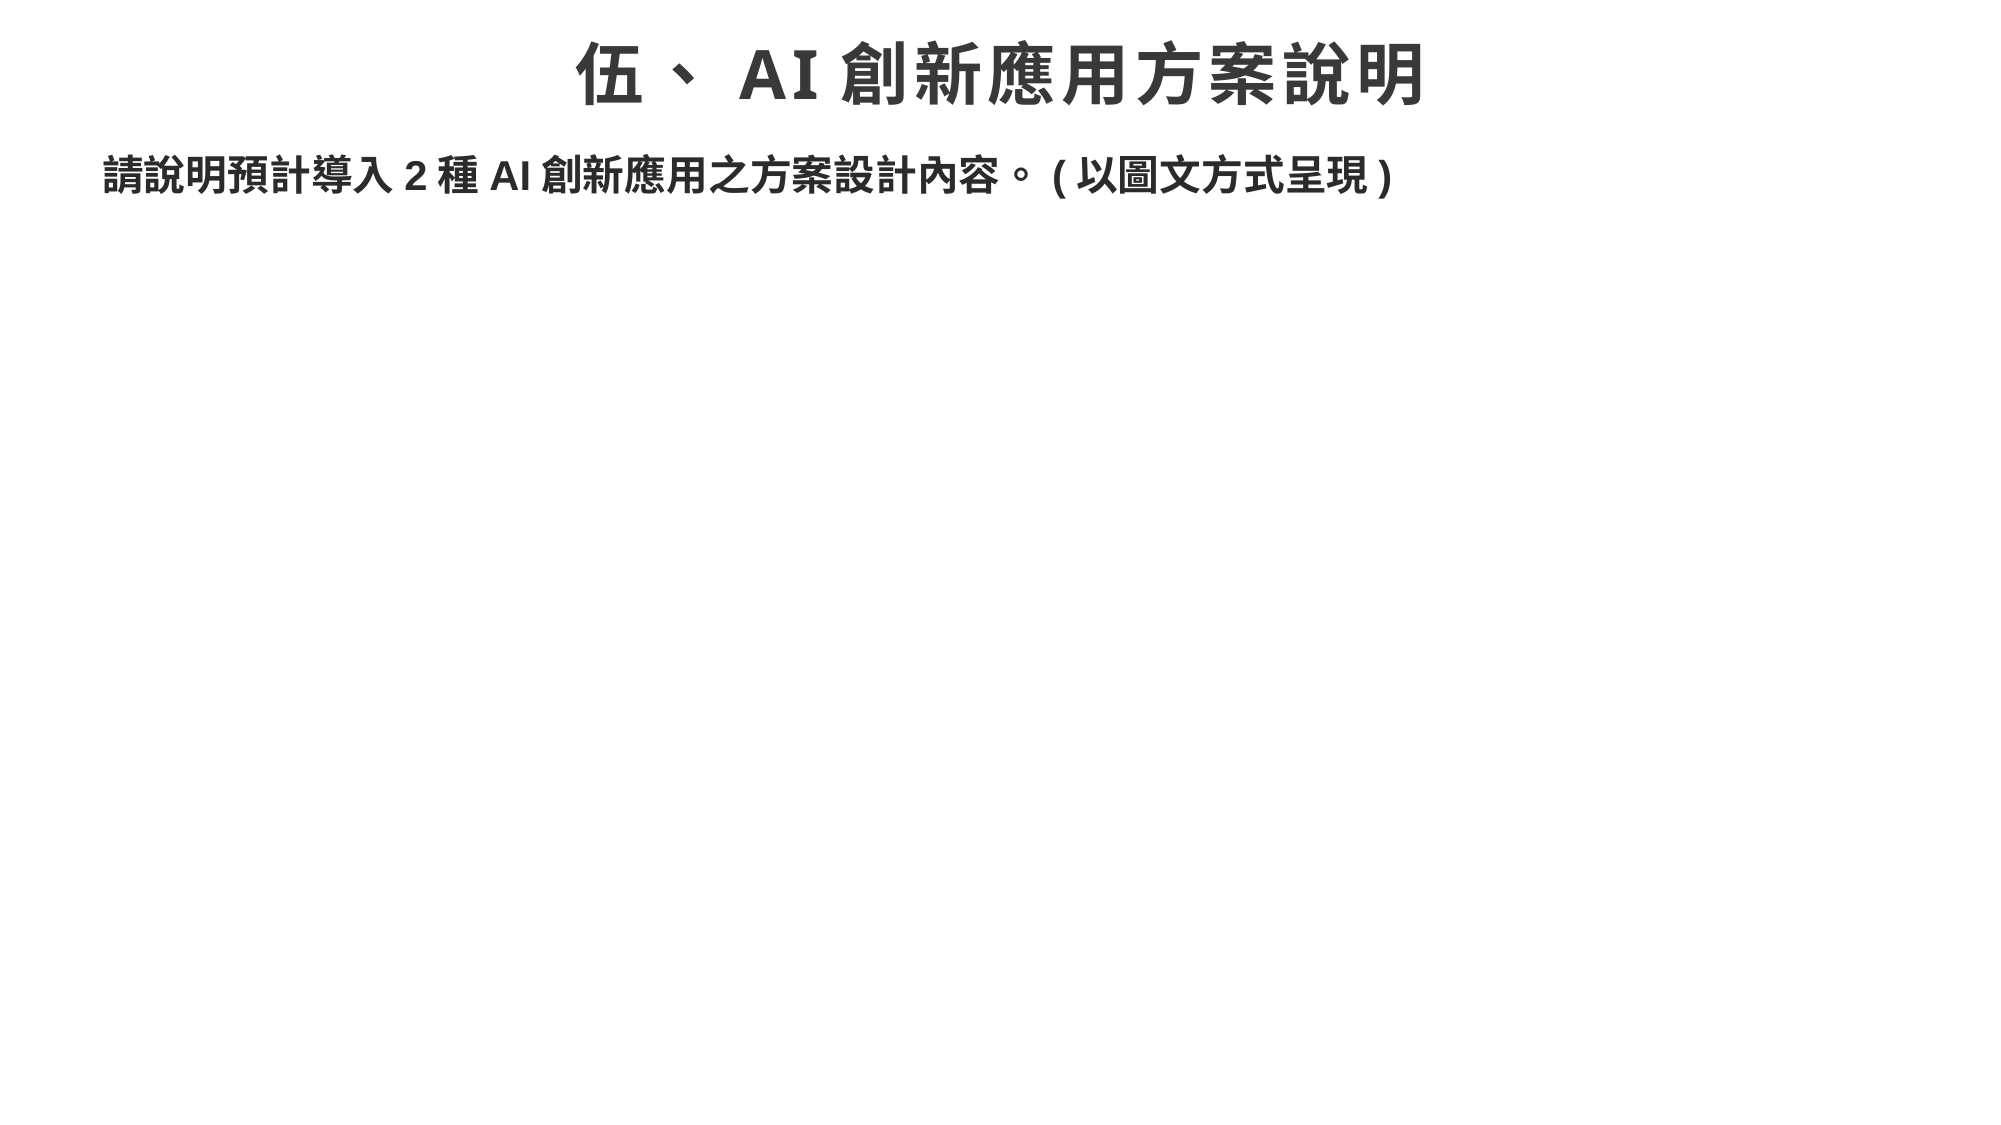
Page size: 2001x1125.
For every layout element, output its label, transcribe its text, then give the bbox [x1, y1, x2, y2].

title 伍、AI創新應用方案說明 [127, 9, 1873, 135]
text_box 請說明預計導入2種AI創新應用之方案設計內容。(以圖文方式呈現) [87, 141, 1959, 510]
